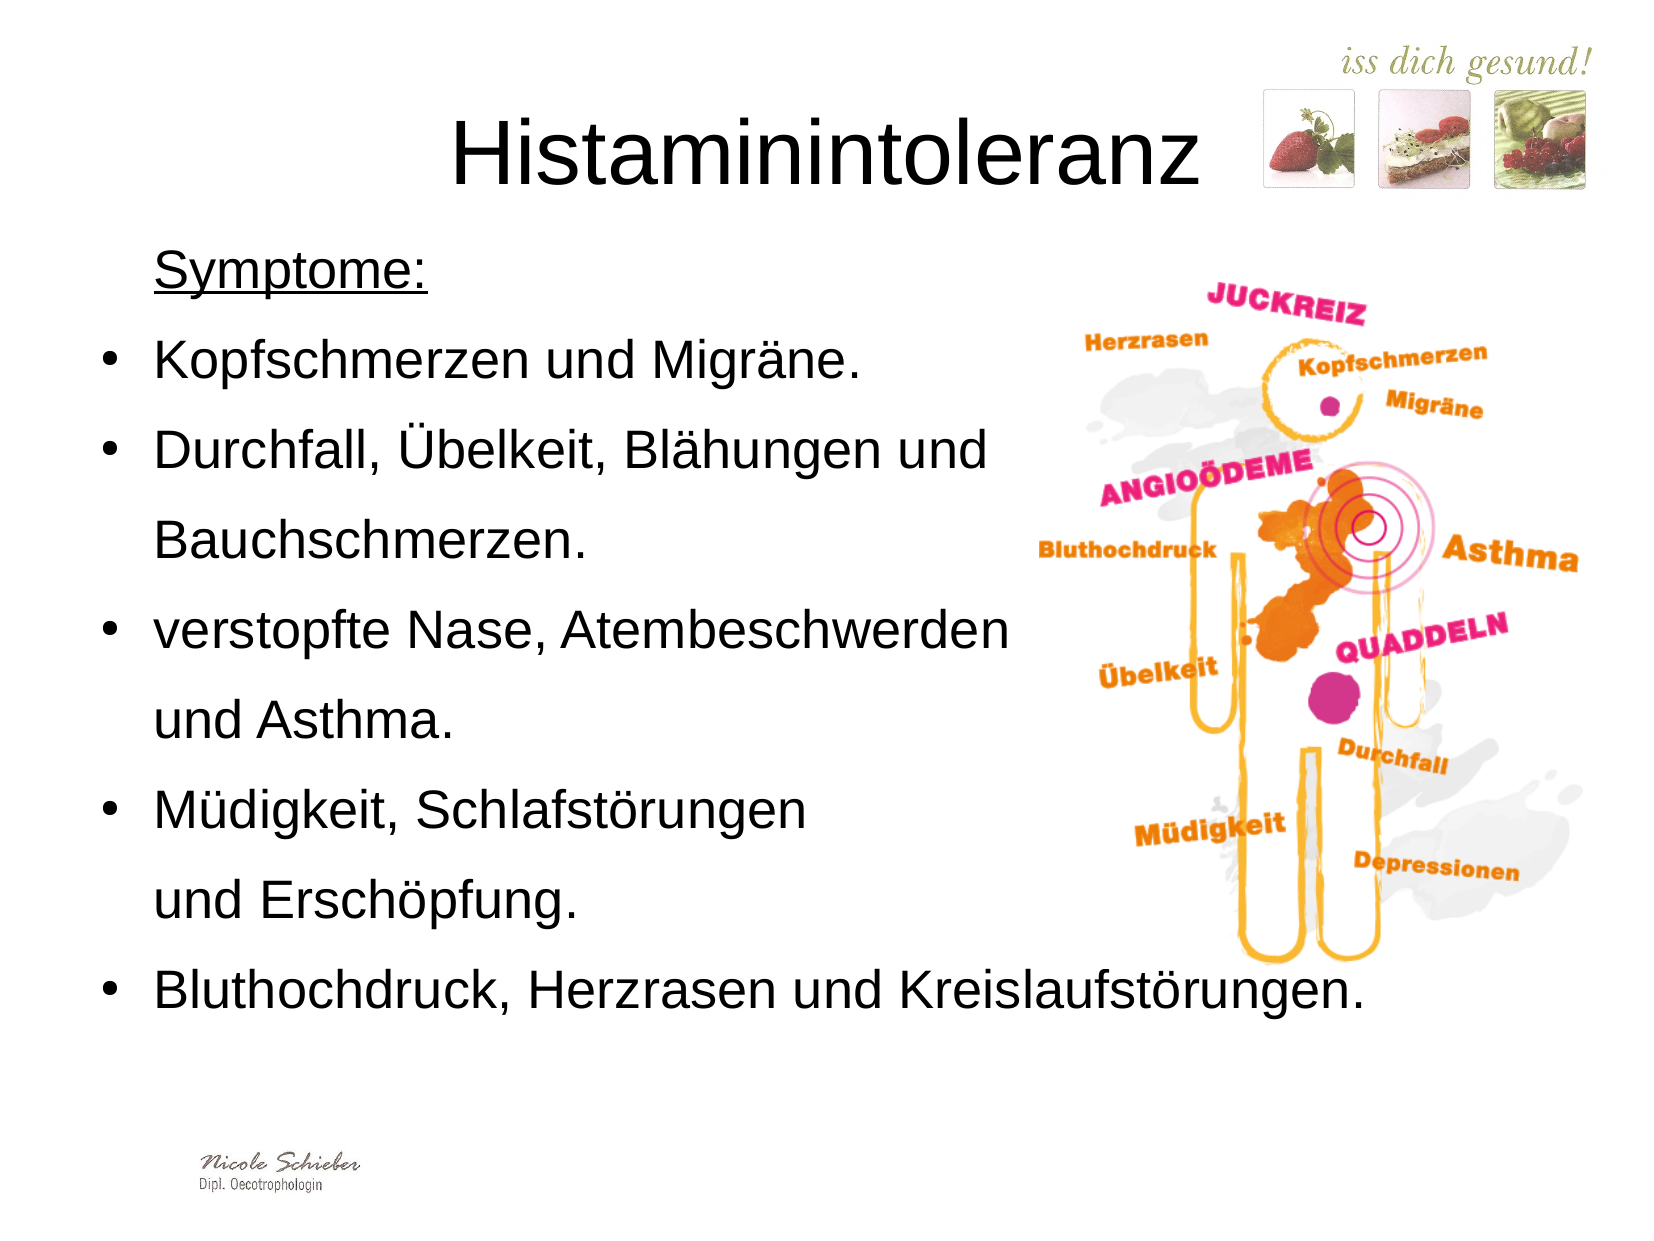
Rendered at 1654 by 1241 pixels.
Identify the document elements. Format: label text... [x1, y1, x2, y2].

picture [1039, 282, 1583, 969]
list Symptome: Kopfschmerzen und Migräne. Durchfall, Übelkeit, Blähungen und Bauchschmerzen. verstopfte Nase, Atembeschwerden und Asthma. Müdigkeit, Schlafstörungen und Erschöpfung. Bluthochdruck, Herzrasen und Kreislaufstörungen. [82, 239, 1571, 1111]
picture [1251, 29, 1607, 198]
picture [188, 1149, 367, 1205]
title Histaminintoleranz [82, 49, 1571, 239]
